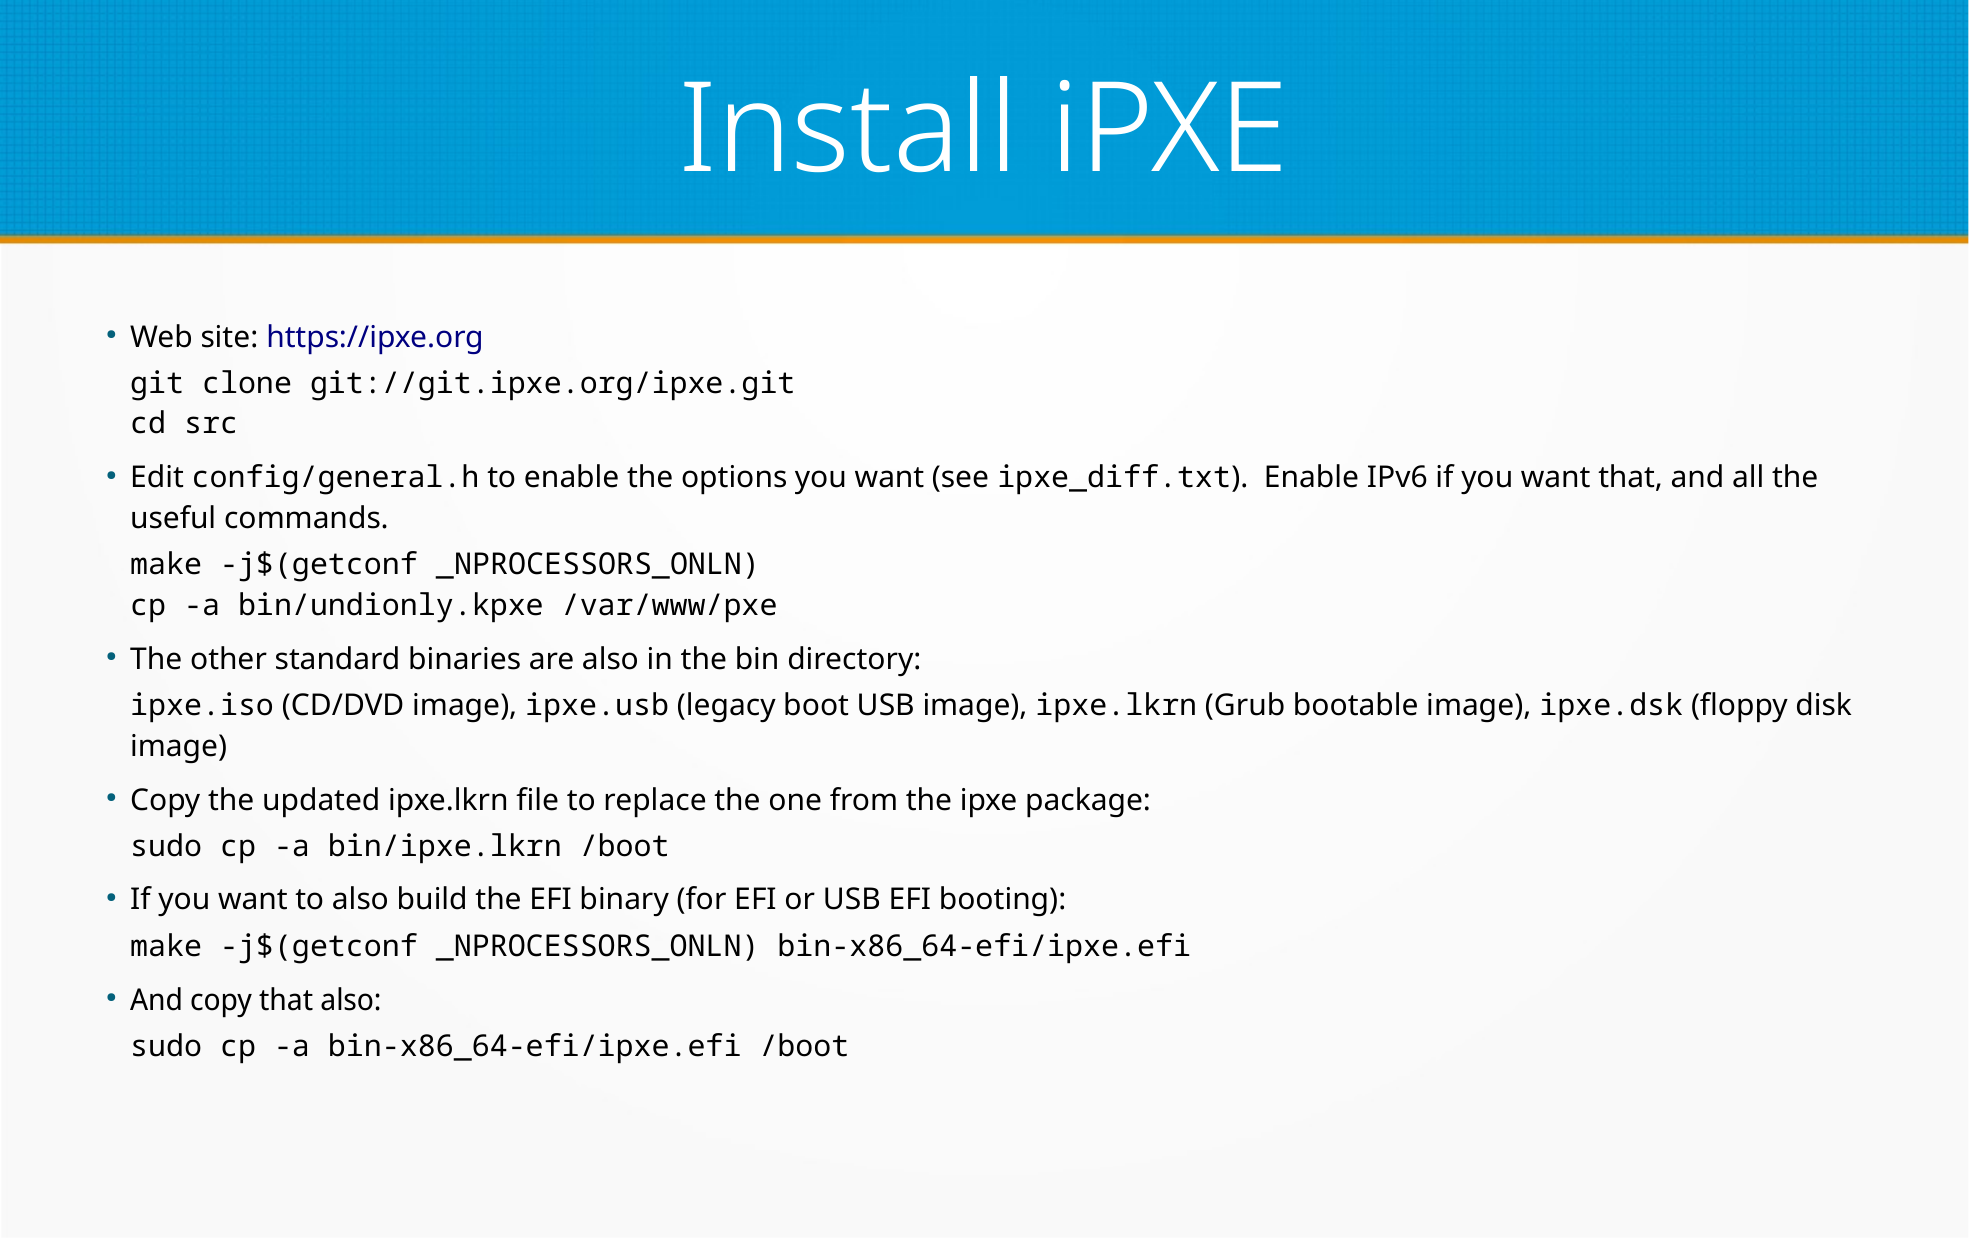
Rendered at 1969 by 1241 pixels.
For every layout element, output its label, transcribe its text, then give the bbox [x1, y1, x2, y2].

picture [0, 233, 1969, 1241]
list Web site: https://ipxe.org git clone git://git.ipxe.org/ipxe.git cd src Edit config/general.h to enable the options you want (see ipxe_diff.txt). Enable IPv6 if you want that, and all the useful commands. make -j$(getconf _NPROCESSORS_ONLN) cp -a bin/undionly.kpxe /var/www/pxe The other standard binaries are also in the bin directory: ipxe.iso (CD/DVD image), ipxe.usb (legacy boot USB image), ipxe.lkrn (Grub bootable image), ipxe.dsk (floppy disk image) Copy the updated ipxe.lkrn file to replace the one from the ipxe package: sudo cp -a bin/ipxe.lkrn /boot If you want to also build the EFI binary (for EFI or USB EFI booting): make -j$(getconf _NPROCESSORS_ONLN) bin-x86_64-efi/ipxe.efi And copy that also: sudo cp -a bin-x86_64-efi/ipxe.efi /boot [98, 315, 1861, 1081]
title Install iPXE [98, 19, 1870, 227]
